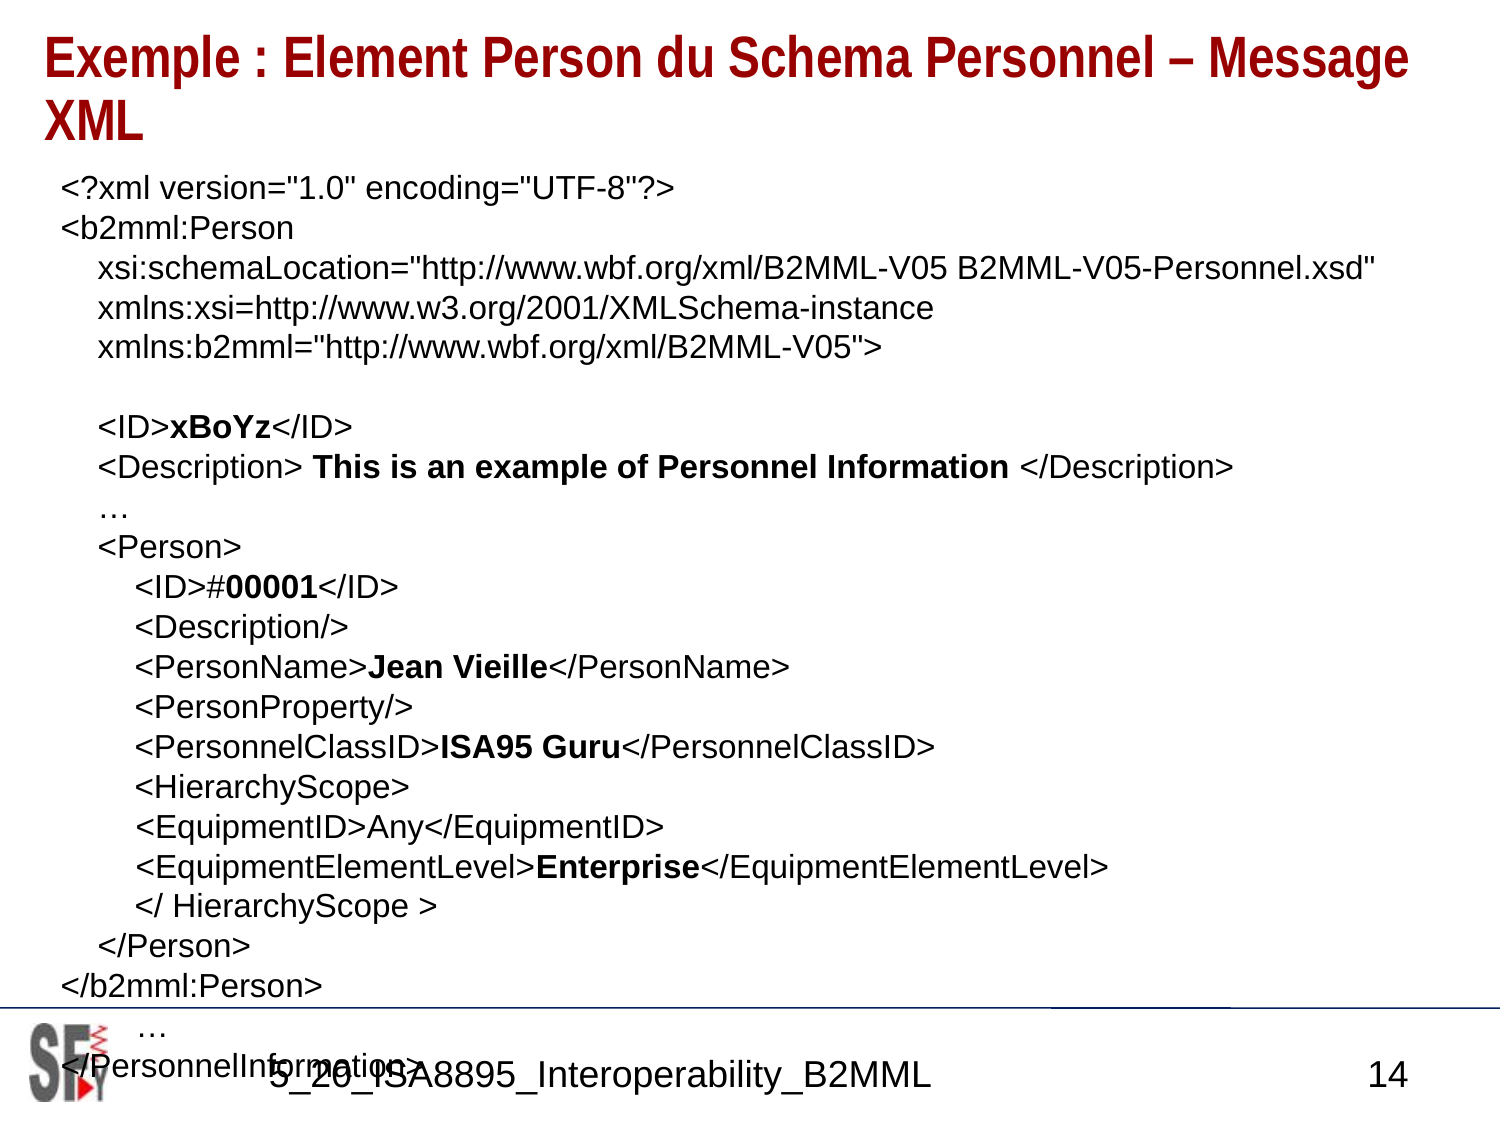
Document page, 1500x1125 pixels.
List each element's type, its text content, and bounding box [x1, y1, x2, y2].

picture [29, 1023, 108, 1102]
title Exemple : Element Person du Schema Personnel – Message XML [29, 12, 1471, 138]
text_box <?xml version="1.0" encoding="UTF-8"?> <b2mml:Person xsi:schemaLocation="http://www.wbf.org/xml/B2MML-V05 B2MML-V05-Personnel.xsd" xmlns:xsi=http://www.w3.org/2001/XMLSchema-instance xmlns:b2mml="http://www.wbf.org/xml/B2MML-V05"> <ID>xBoYz</ID> <Description> This is an example of Personnel Information </Description> … <Person> <ID>#00001</ID> <Description/> <PersonName>Jean Vieille</PersonName> <PersonProperty/> <PersonnelClassID>ISA95 Guru</PersonnelClassID> <HierarchyScope> <EquipmentID>Any</EquipmentID> <EquipmentElementLevel>Enterprise</EquipmentElementLevel> </ HierarchyScope > </Person> </b2mml:Person> … </PersonnelInformation> [45, 158, 1398, 1092]
footer 5_20_ISA8895_Interoperability_B2MML [253, 1092, 1336, 1103]
slide_number <numéro> [1352, 1034, 1490, 1103]
